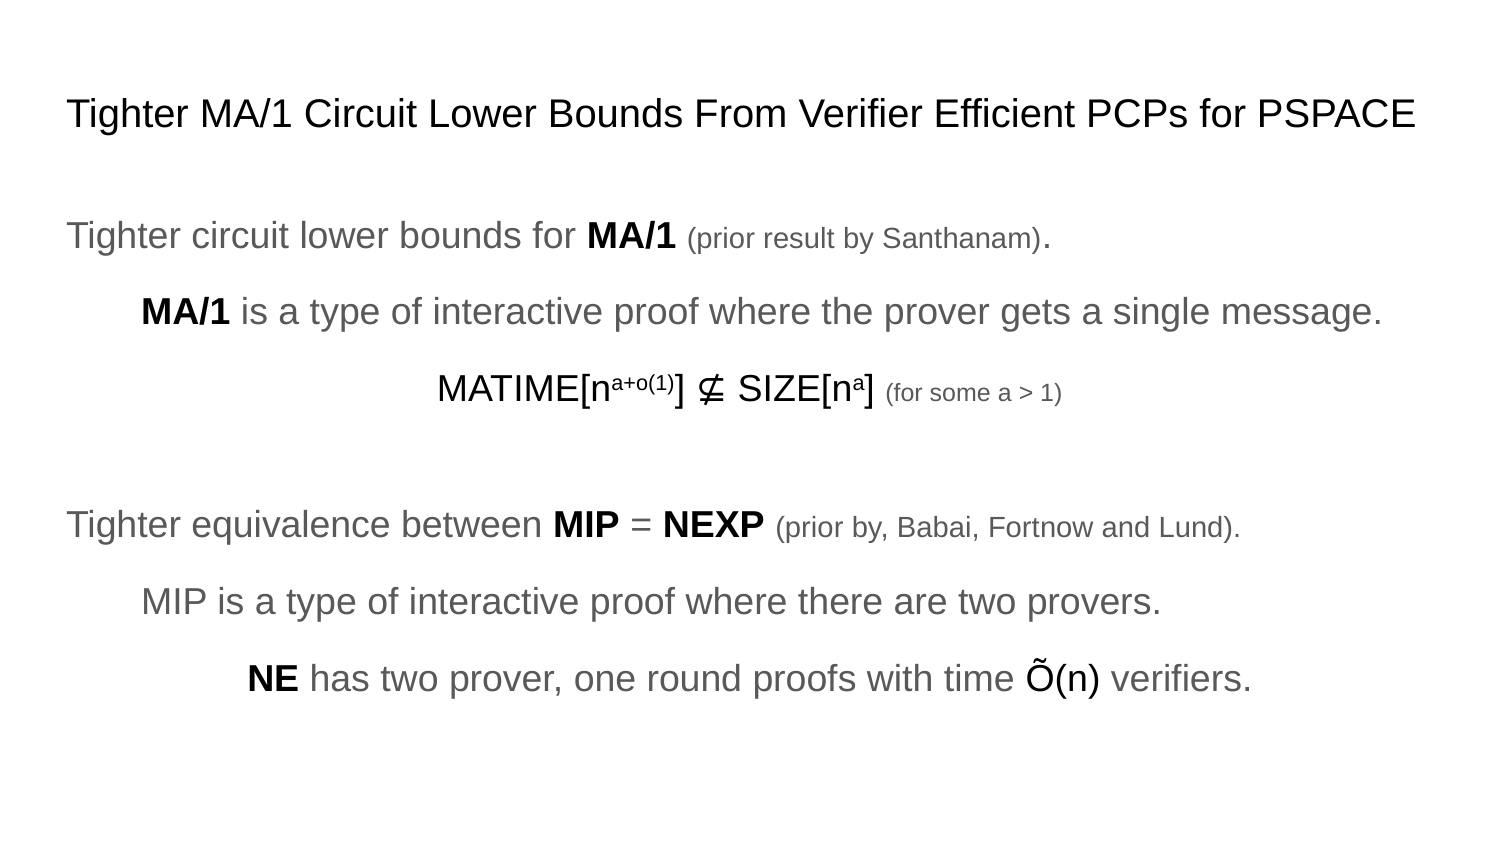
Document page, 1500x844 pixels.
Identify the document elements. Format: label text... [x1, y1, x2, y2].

title Tighter MA/1 Circuit Lower Bounds From Verifier Efficient PCPs for PSPACE [51, 72, 1449, 167]
list Tighter circuit lower bounds for MA/1 (prior result by Santhanam). MA/1 is a type of interactive proof where the prover gets a single message. MATIME[na+o(1)] ⊈ SIZE[na] (for some a > 1) Tighter equivalence between MIP = NEXP (prior by, Babai, Fortnow and Lund). MIP is a type of interactive proof where there are two provers. NE has two prover, one round proofs with time Õ(n) verifiers. [51, 189, 1449, 750]
